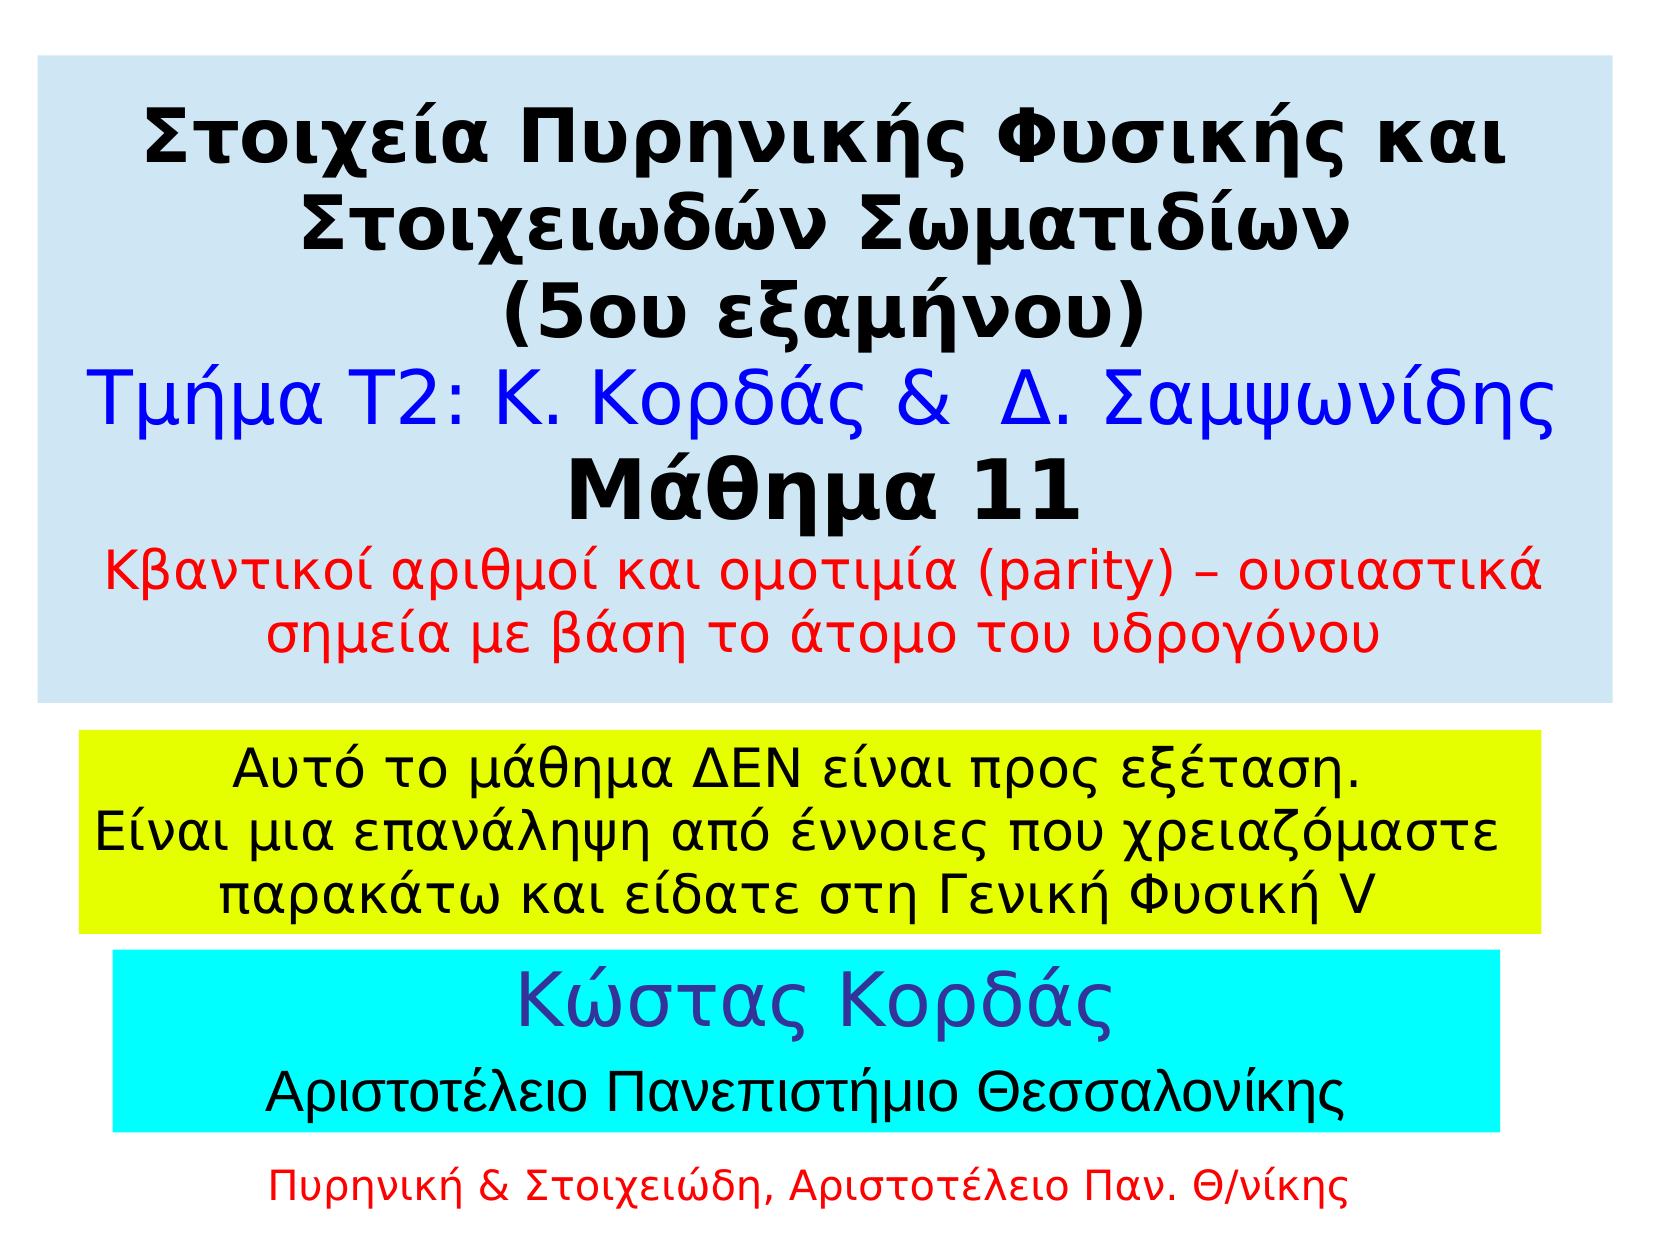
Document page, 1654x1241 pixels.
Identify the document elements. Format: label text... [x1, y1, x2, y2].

text_box Αυτό το μάθημα ΔΕΝ είναι προς εξέταση. Είναι μια επανάληψη από έννοιες που χρειαζόμαστε παρακάτω και είδατε στη Γενική Φυσική V [78, 729, 1542, 934]
text_box Πυρηνική & Στοιχειώδη, Αριστοτέλειο Παν. Θ/νίκης [252, 1154, 1419, 1219]
text_box Κώστας Κορδάς Αριστοτέλειο Πανεπιστήμιο Θεσσαλονίκης [112, 949, 1501, 1133]
title Στοιχεία Πυρηνικής Φυσικής και Στοιχειωδών Σωματιδίων (5ου εξαμήνου) Τμήμα T2: Κ. Κορδάς & Δ. Σαμψωνίδης Μάθημα 11 Κβαντικοί αριθμοί και ομοτιμία (parity) – ουσιαστικά σημεία με βάση το άτομο του υδρογόνου [37, 55, 1613, 703]
